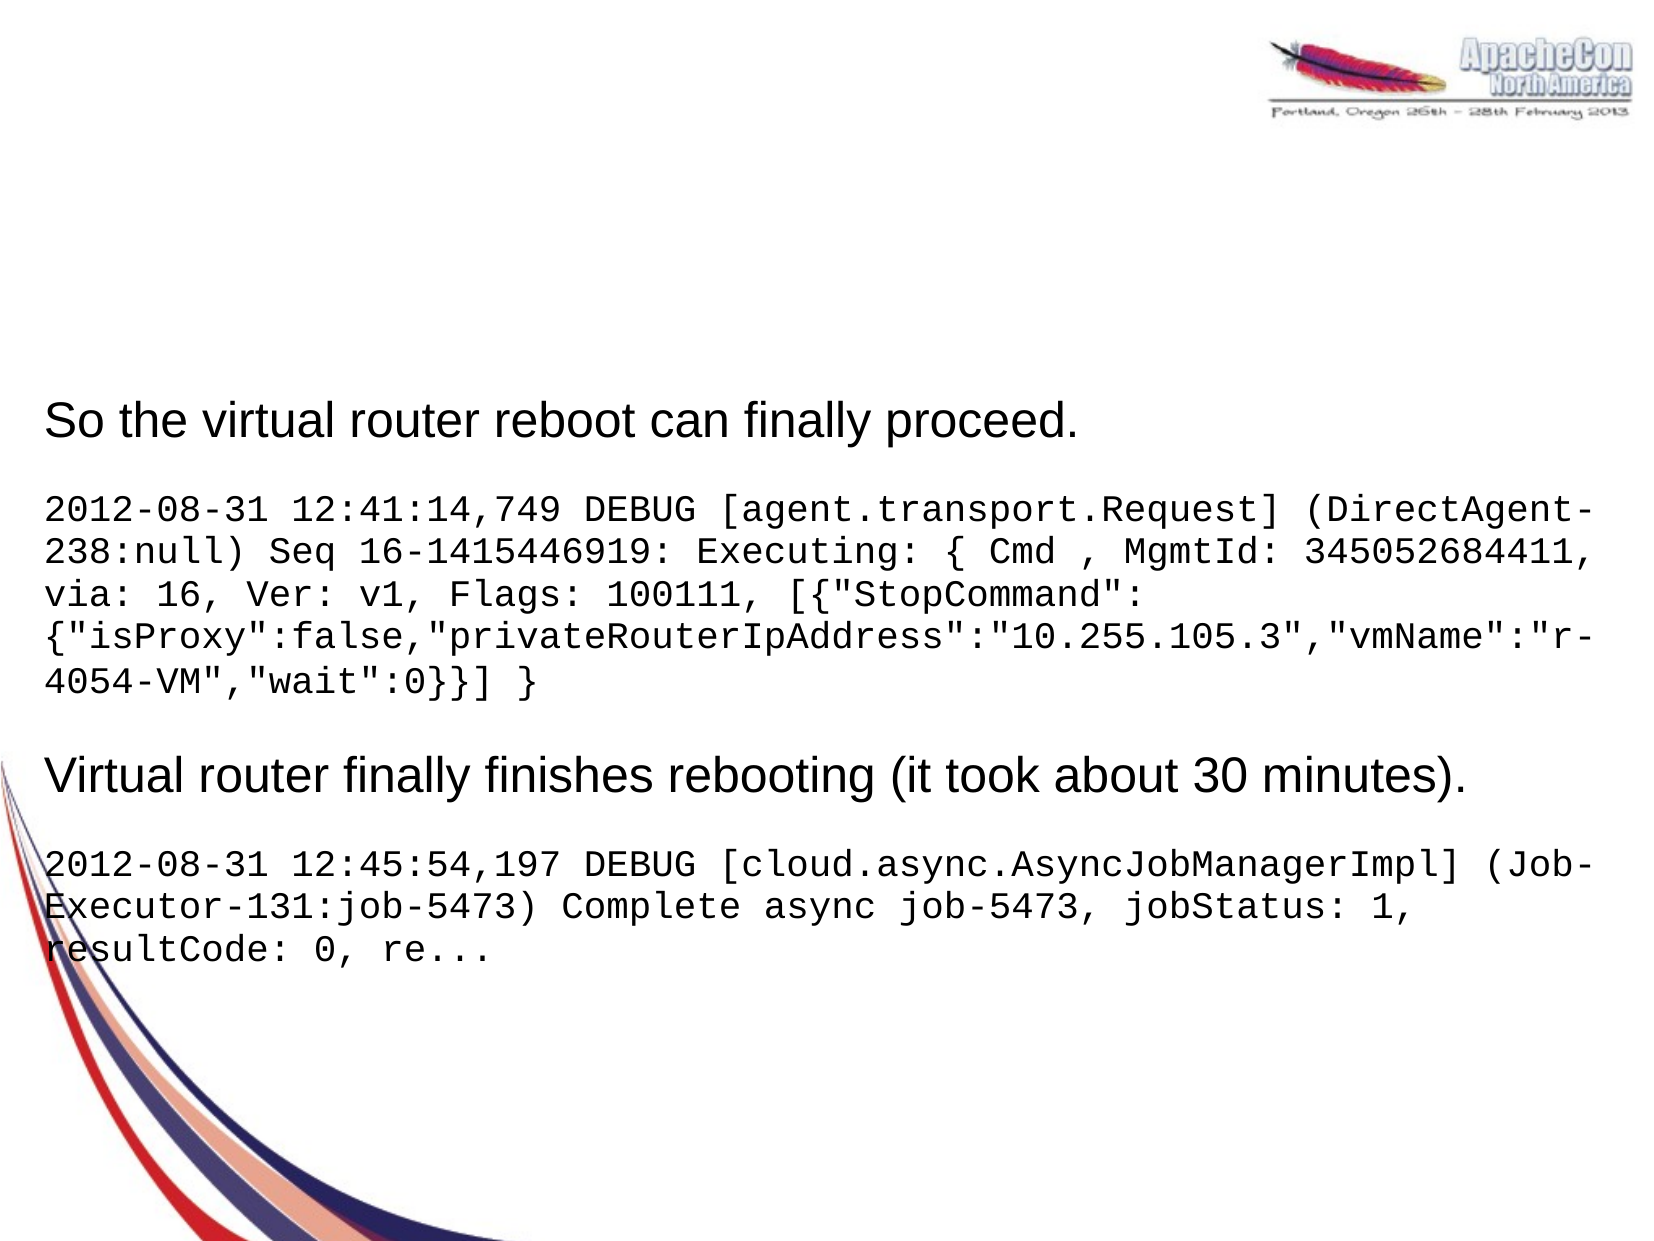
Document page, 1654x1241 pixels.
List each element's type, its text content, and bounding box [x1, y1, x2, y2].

picture [0, 0, 1654, 1241]
text_box So the virtual router reboot can finally proceed. 2012-08-31 12:41:14,749 DEBUG [agent.transport.Request] (DirectAgent-238:null) Seq 16-1415446919: Executing: { Cmd , MgmtId: 345052684411, via: 16, Ver: v1, Flags: 100111, [{"StopCommand":{"isProxy":false,"privateRouterIpAddress":"10.255.105.3","vmName":"r-4054-VM","wait":0}}] } Virtual router finally finishes rebooting (it took about 30 minutes). 2012-08-31 12:45:54,197 DEBUG [cloud.async.AsyncJobManagerImpl] (Job-Executor-131:job-5473) Complete async job-5473, jobStatus: 1, resultCode: 0, re... [29, 384, 1636, 960]
